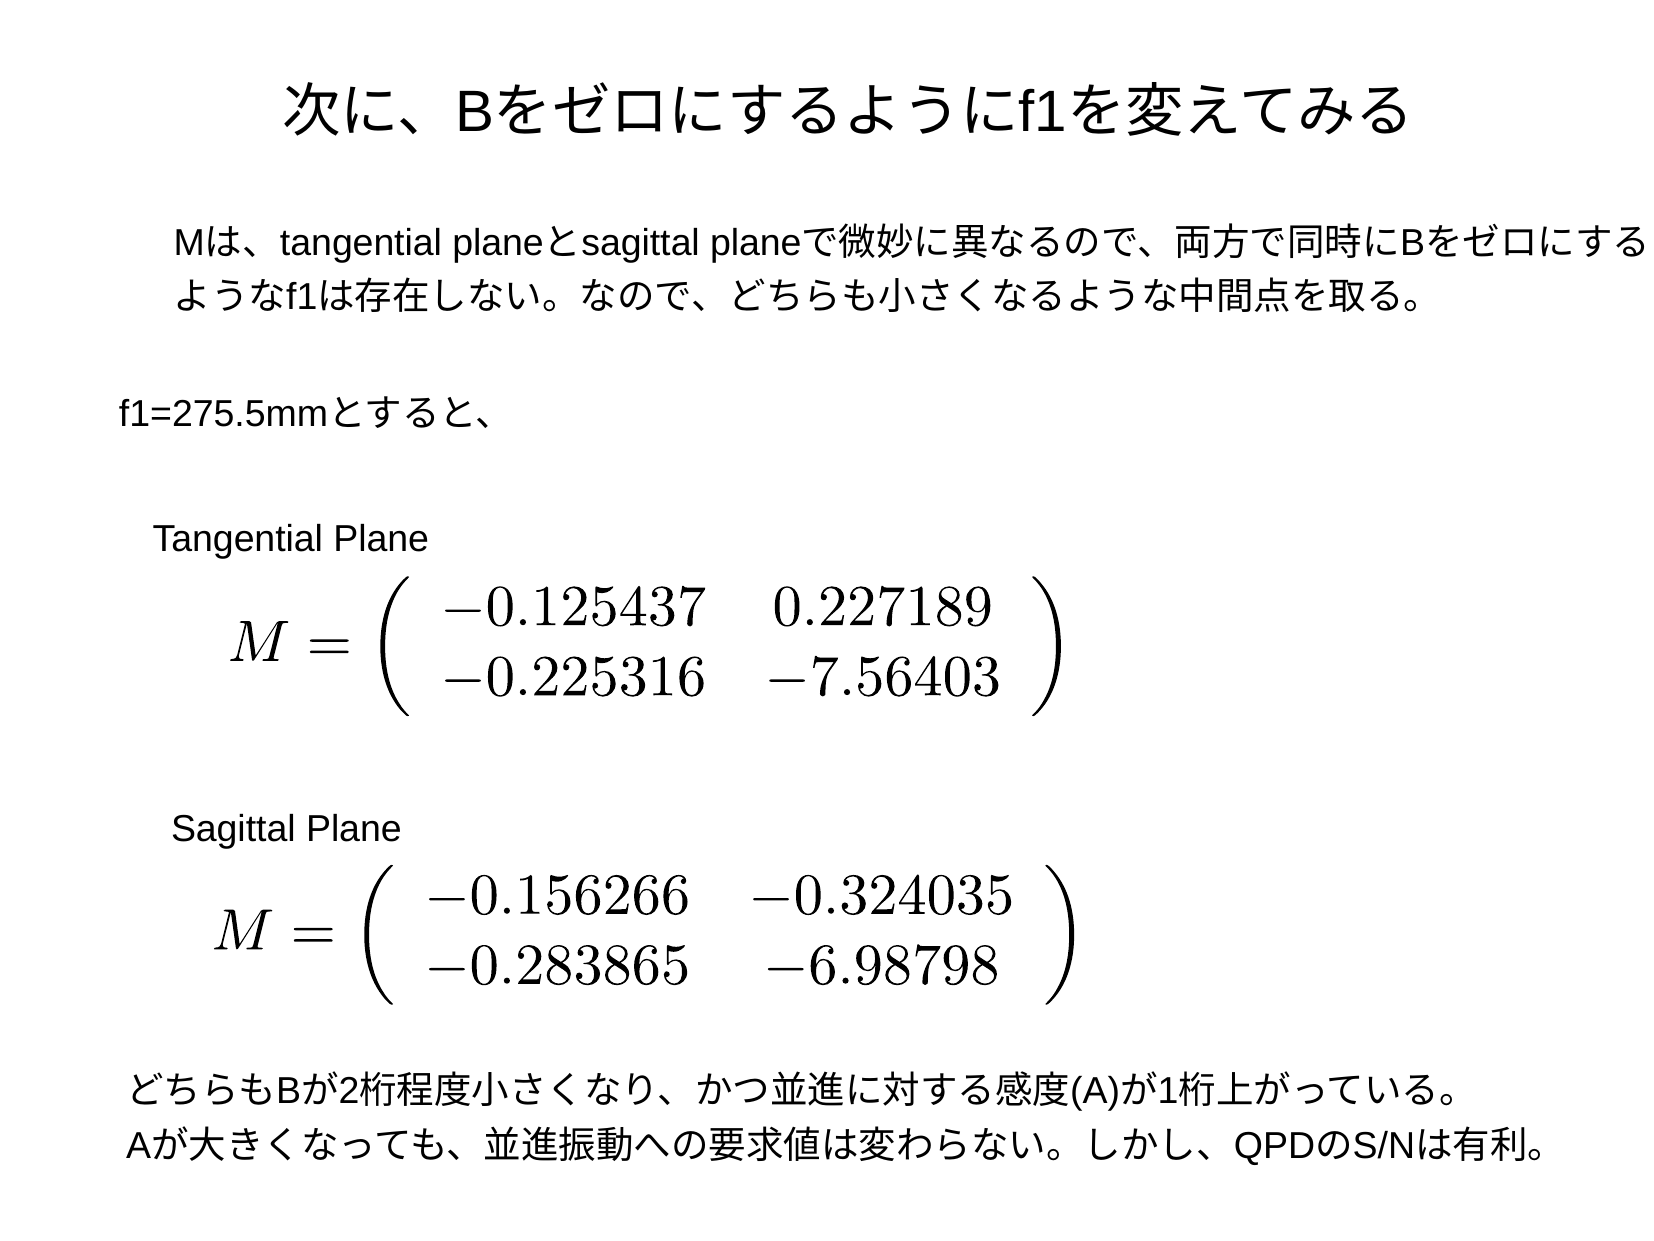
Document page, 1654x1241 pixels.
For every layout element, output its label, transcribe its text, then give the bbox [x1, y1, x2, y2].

text_box f1=275.5mmとすると、 [104, 375, 487, 433]
picture [230, 576, 1061, 717]
text_box Sagittal Plane [156, 799, 417, 857]
text_box Mは、tangential planeとsagittal planeで微妙に異なるので、両方で同時にBをゼロにする ようなf1は存在しない。なので、どちらも小さくなるような中間点を取る。 [159, 204, 1570, 303]
picture [213, 864, 1075, 1005]
text_box 次に、Bをゼロにするようにf1を変えてみる [267, 56, 1294, 137]
text_box どちらもBが2桁程度小さくなり、かつ並進に対する感度(A)が1桁上がっている。 Aが大きくなっても、並進振動への要求値は変わらない。しかし、QPDのS/Nは有利。 [111, 1052, 1435, 1152]
text_box Tangential Plane [137, 509, 444, 567]
